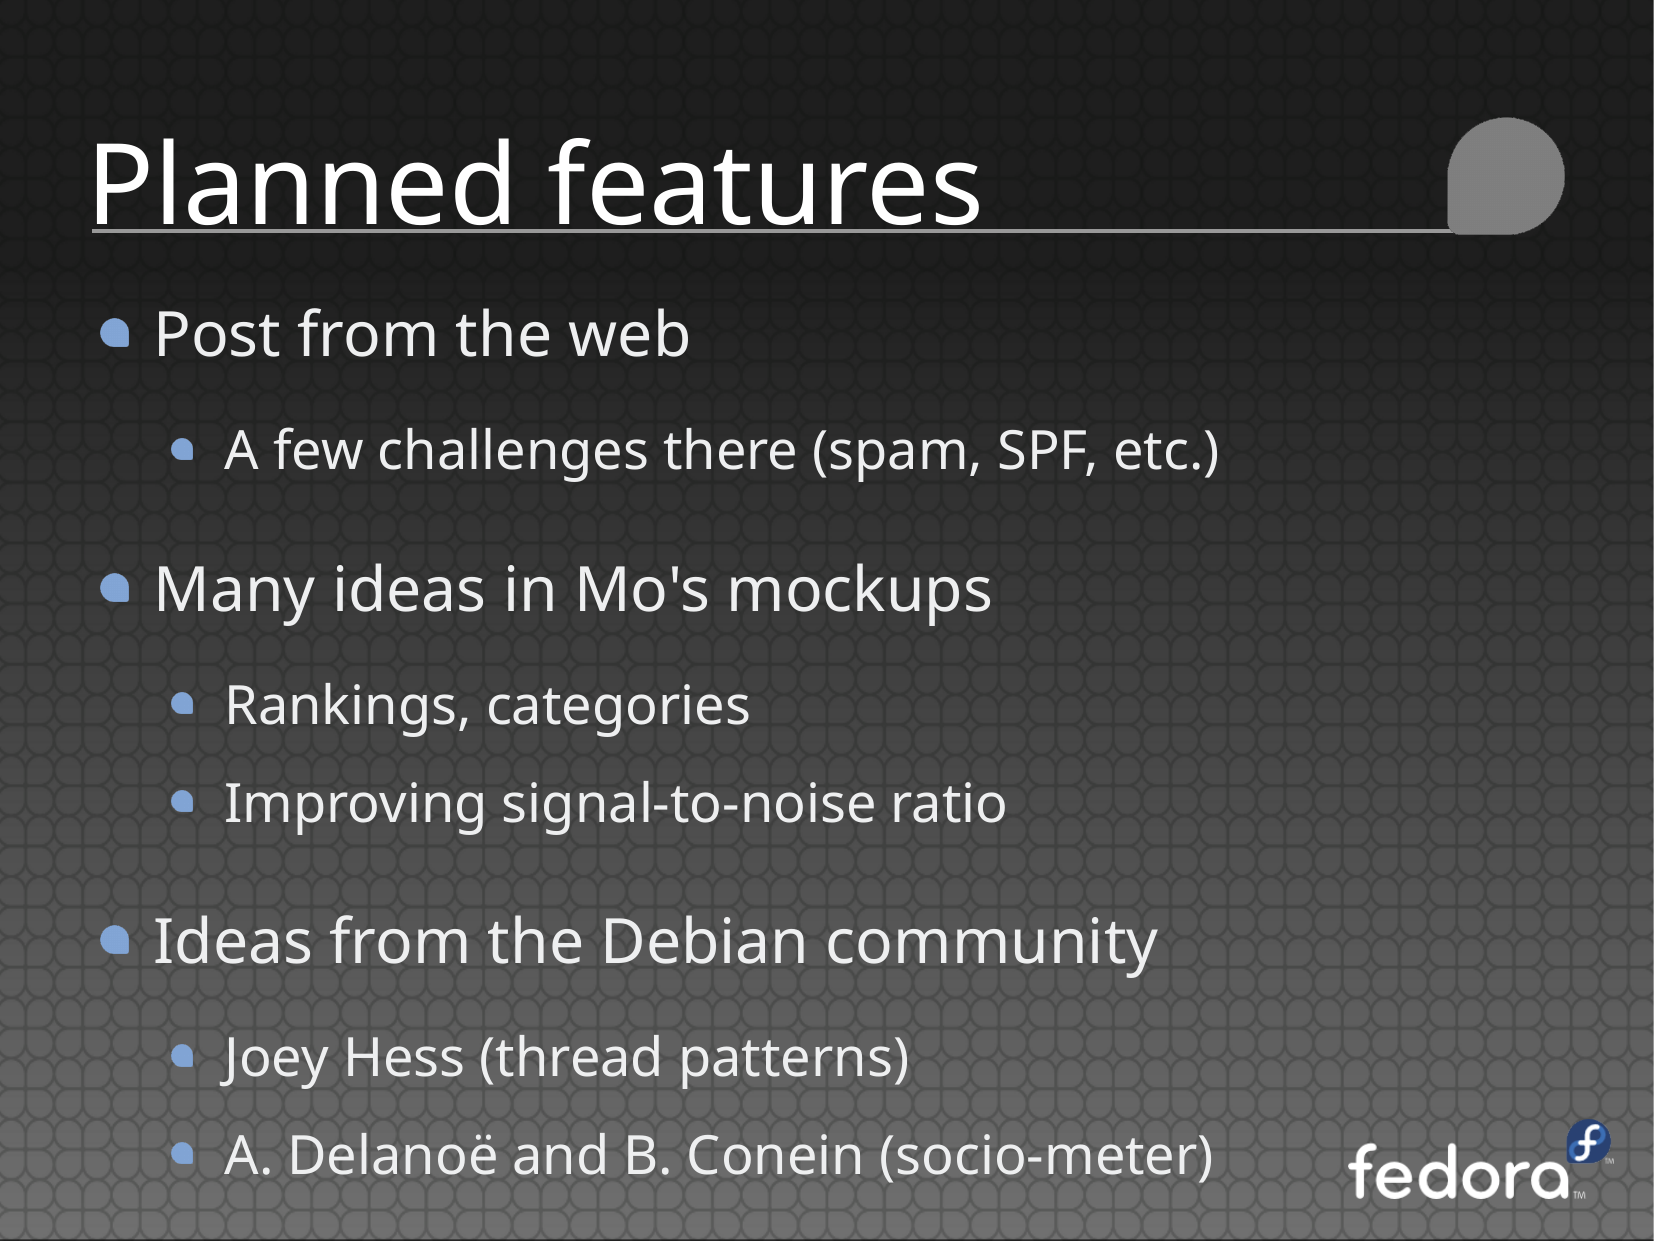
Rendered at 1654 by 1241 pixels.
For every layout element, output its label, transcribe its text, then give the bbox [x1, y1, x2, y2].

title Planned features [86, 110, 1576, 251]
list Post from the web A few challenges there (spam, SPF, etc.) Many ideas in Mo's mockups Rankings, categories Improving signal-to-noise ratio Ideas from the Debian community Joey Hess (thread patterns) A. Delanoë and B. Conein (socio-meter) [82, 290, 1571, 1099]
picture [0, 0, 1654, 1241]
